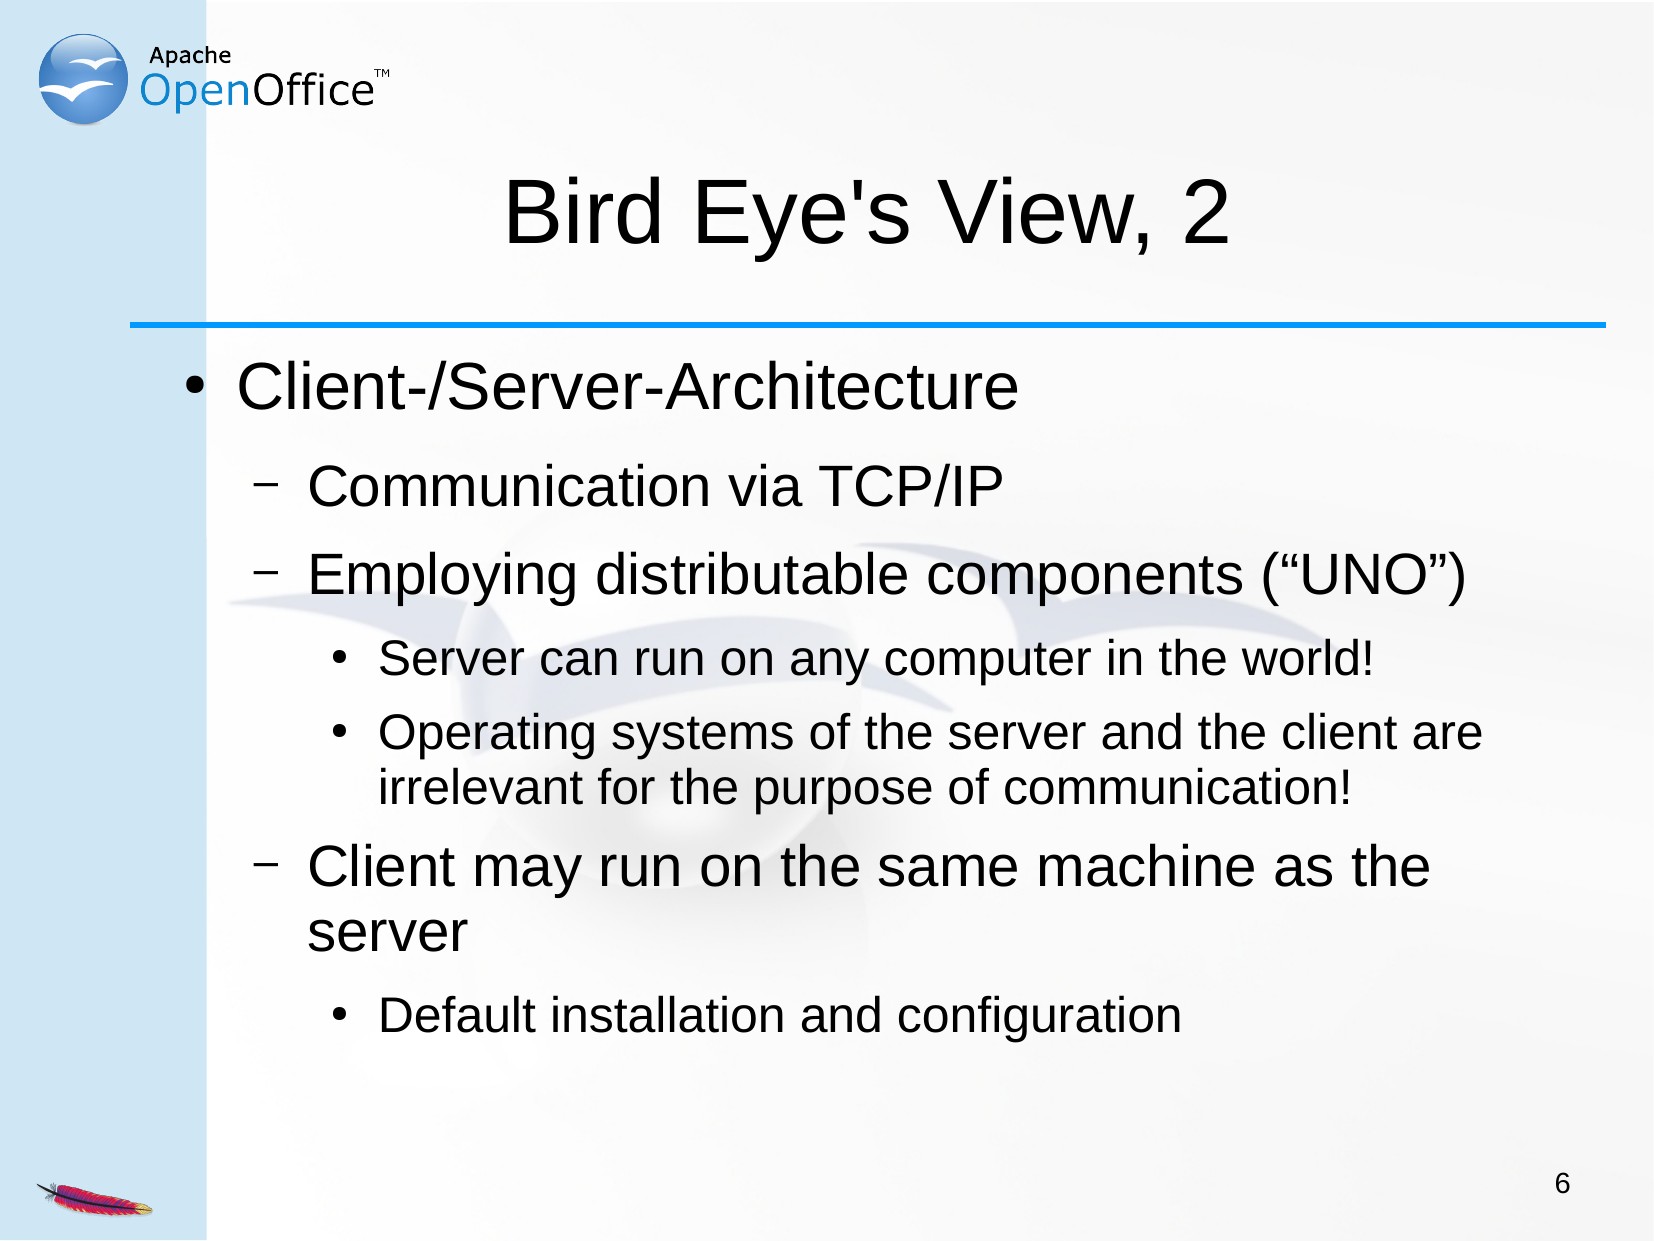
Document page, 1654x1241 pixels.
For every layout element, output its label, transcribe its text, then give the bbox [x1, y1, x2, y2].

list Client-/Server-Architecture Communication via TCP/IP Employing distributable components (“UNO”) Server can run on any computer in the world! Operating systems of the server and the client are irrelevant for the purpose of communication! Client may run on the same machine as the server Default installation and configuration [165, 349, 1571, 1168]
picture [35, 1181, 154, 1219]
picture [35, 2, 1654, 1241]
title Bird Eye's View, 2 [165, 108, 1571, 316]
